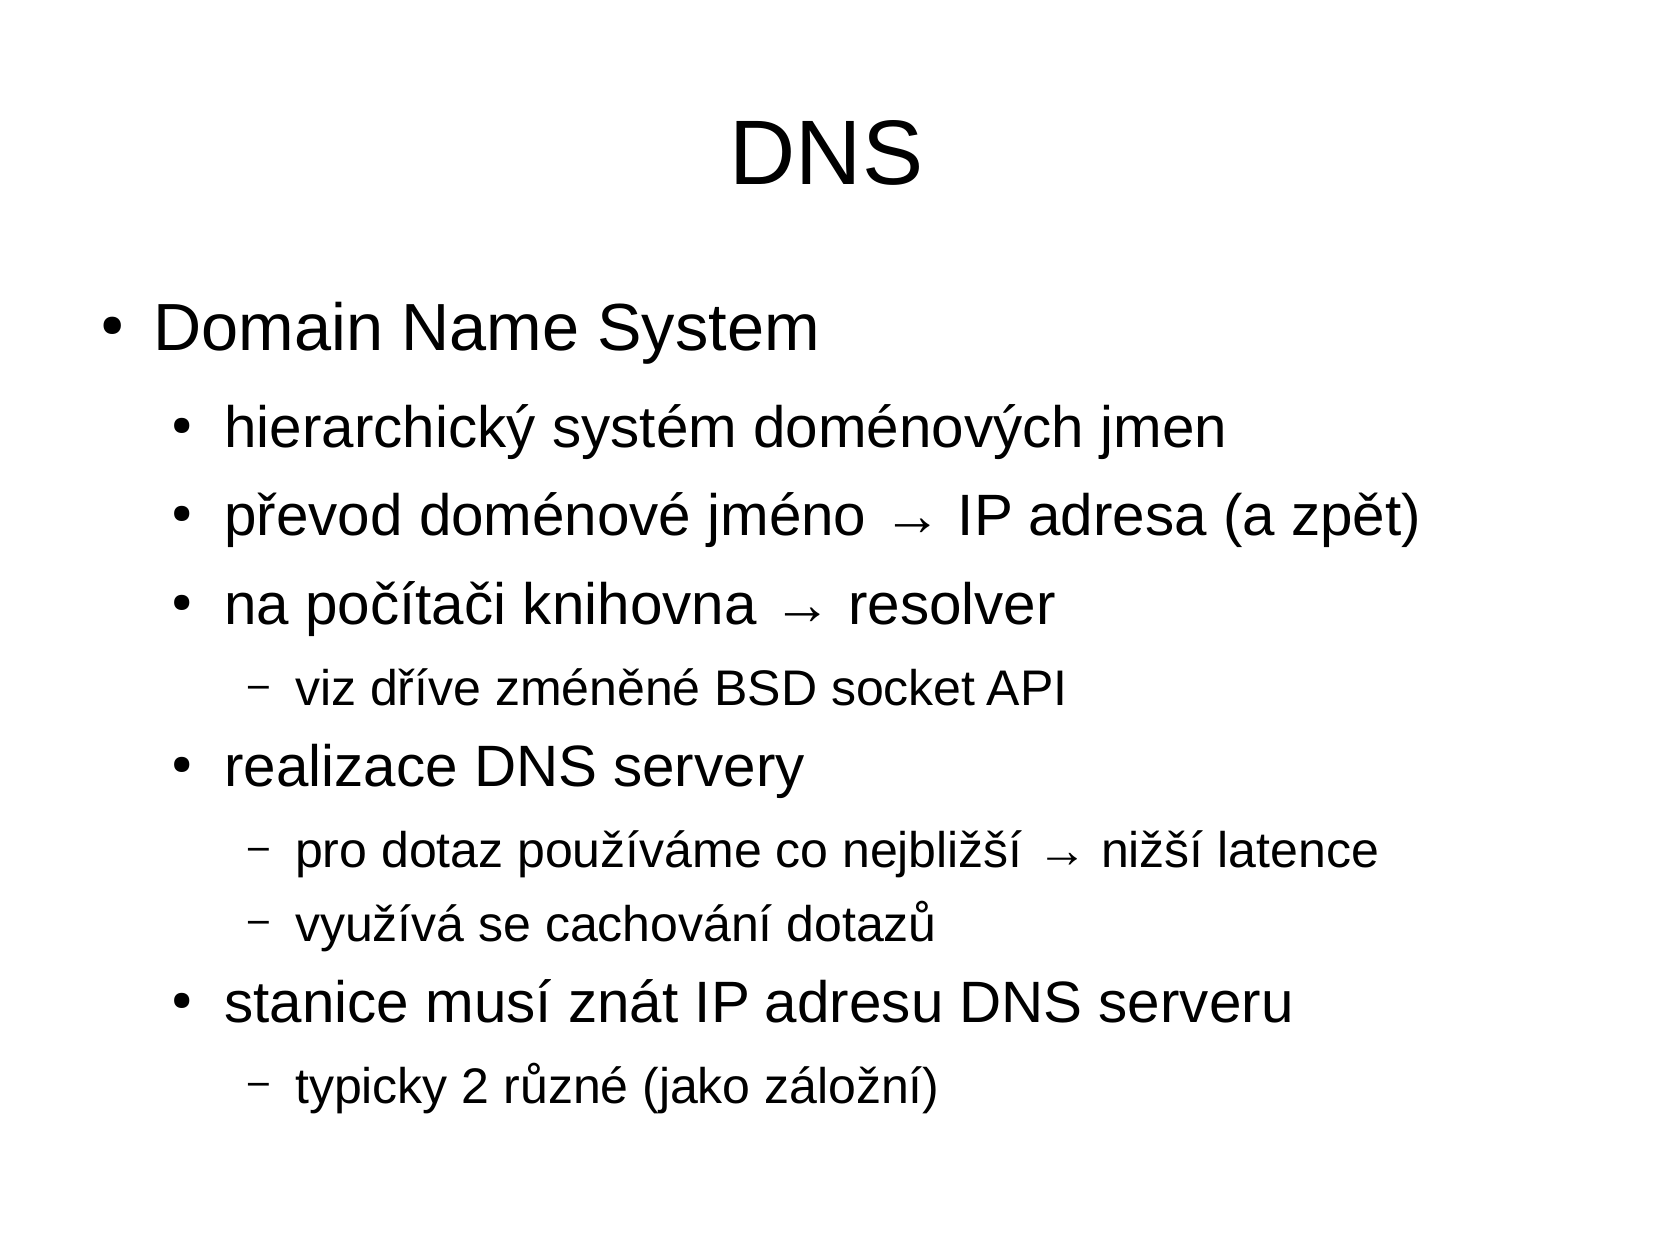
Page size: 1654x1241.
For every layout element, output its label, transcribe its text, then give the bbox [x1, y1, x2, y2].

list Domain Name System hierarchický systém doménových jmen převod doménové jméno → IP adresa (a zpět) na počítači knihovna → resolver viz dříve zméněné BSD socket API realizace DNS servery pro dotaz používáme co nejbližší → nižší latence využívá se cachování dotazů stanice musí znát IP adresu DNS serveru typicky 2 různé (jako záložní) [82, 290, 1571, 1114]
title DNS [82, 56, 1571, 250]
